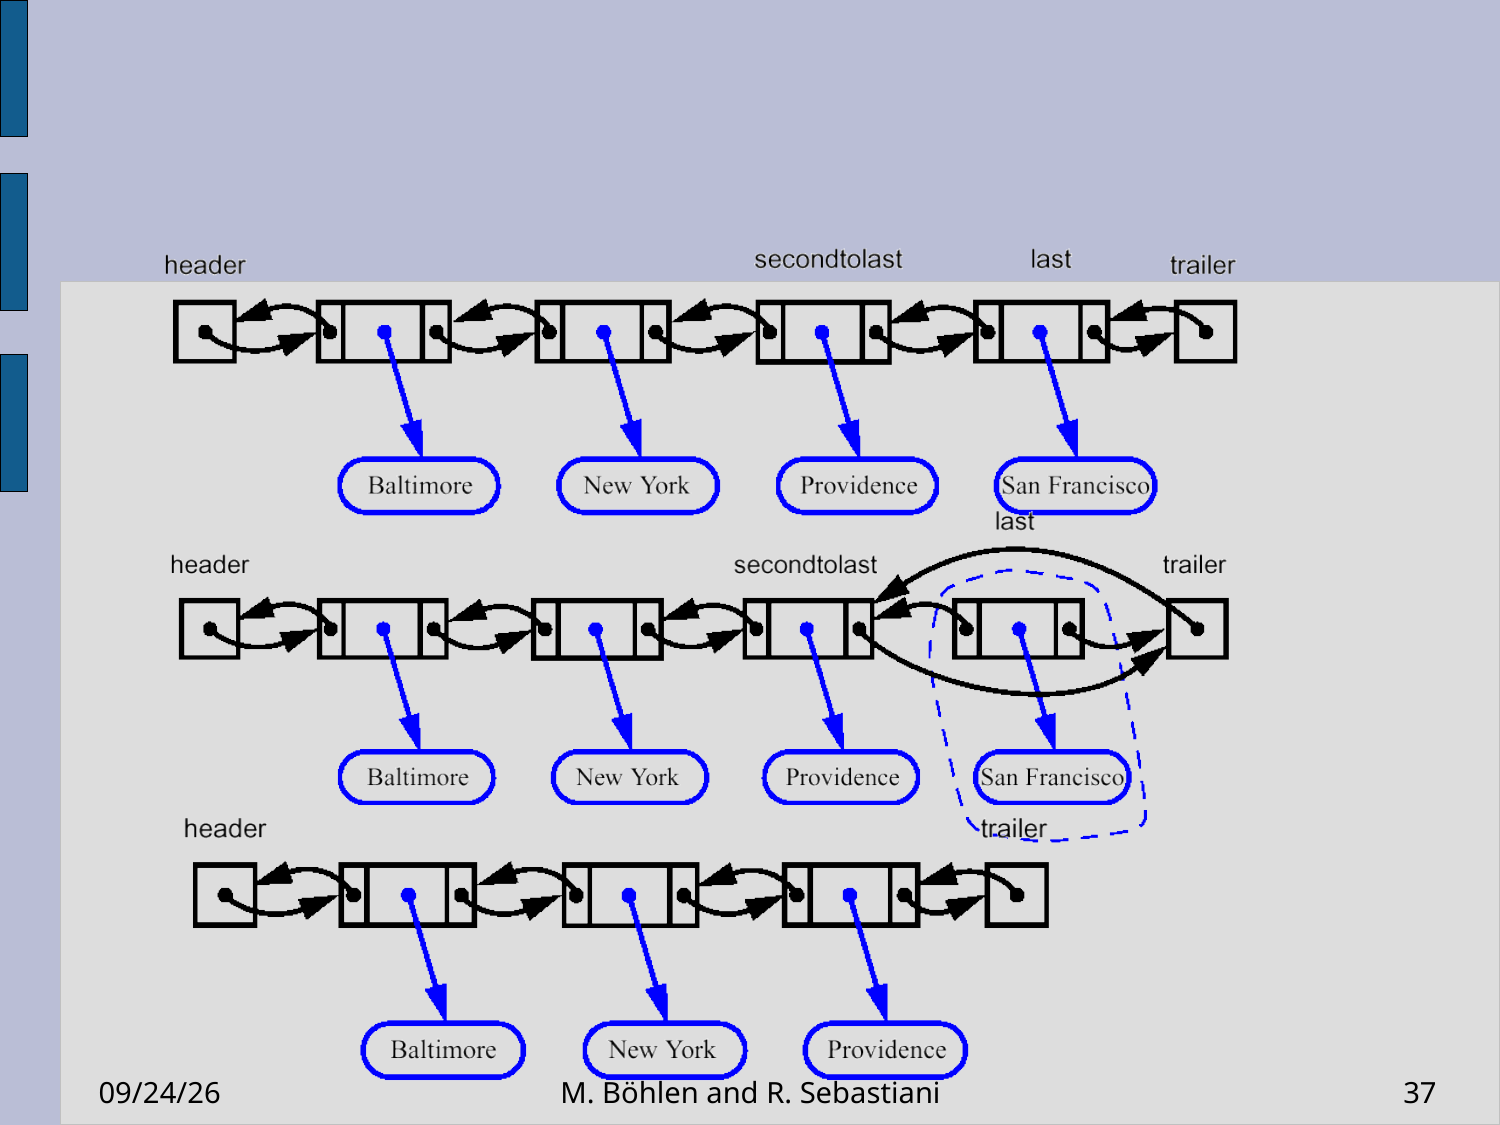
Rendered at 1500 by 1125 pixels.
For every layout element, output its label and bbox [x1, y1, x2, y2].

chart [150, 240, 1270, 1095]
